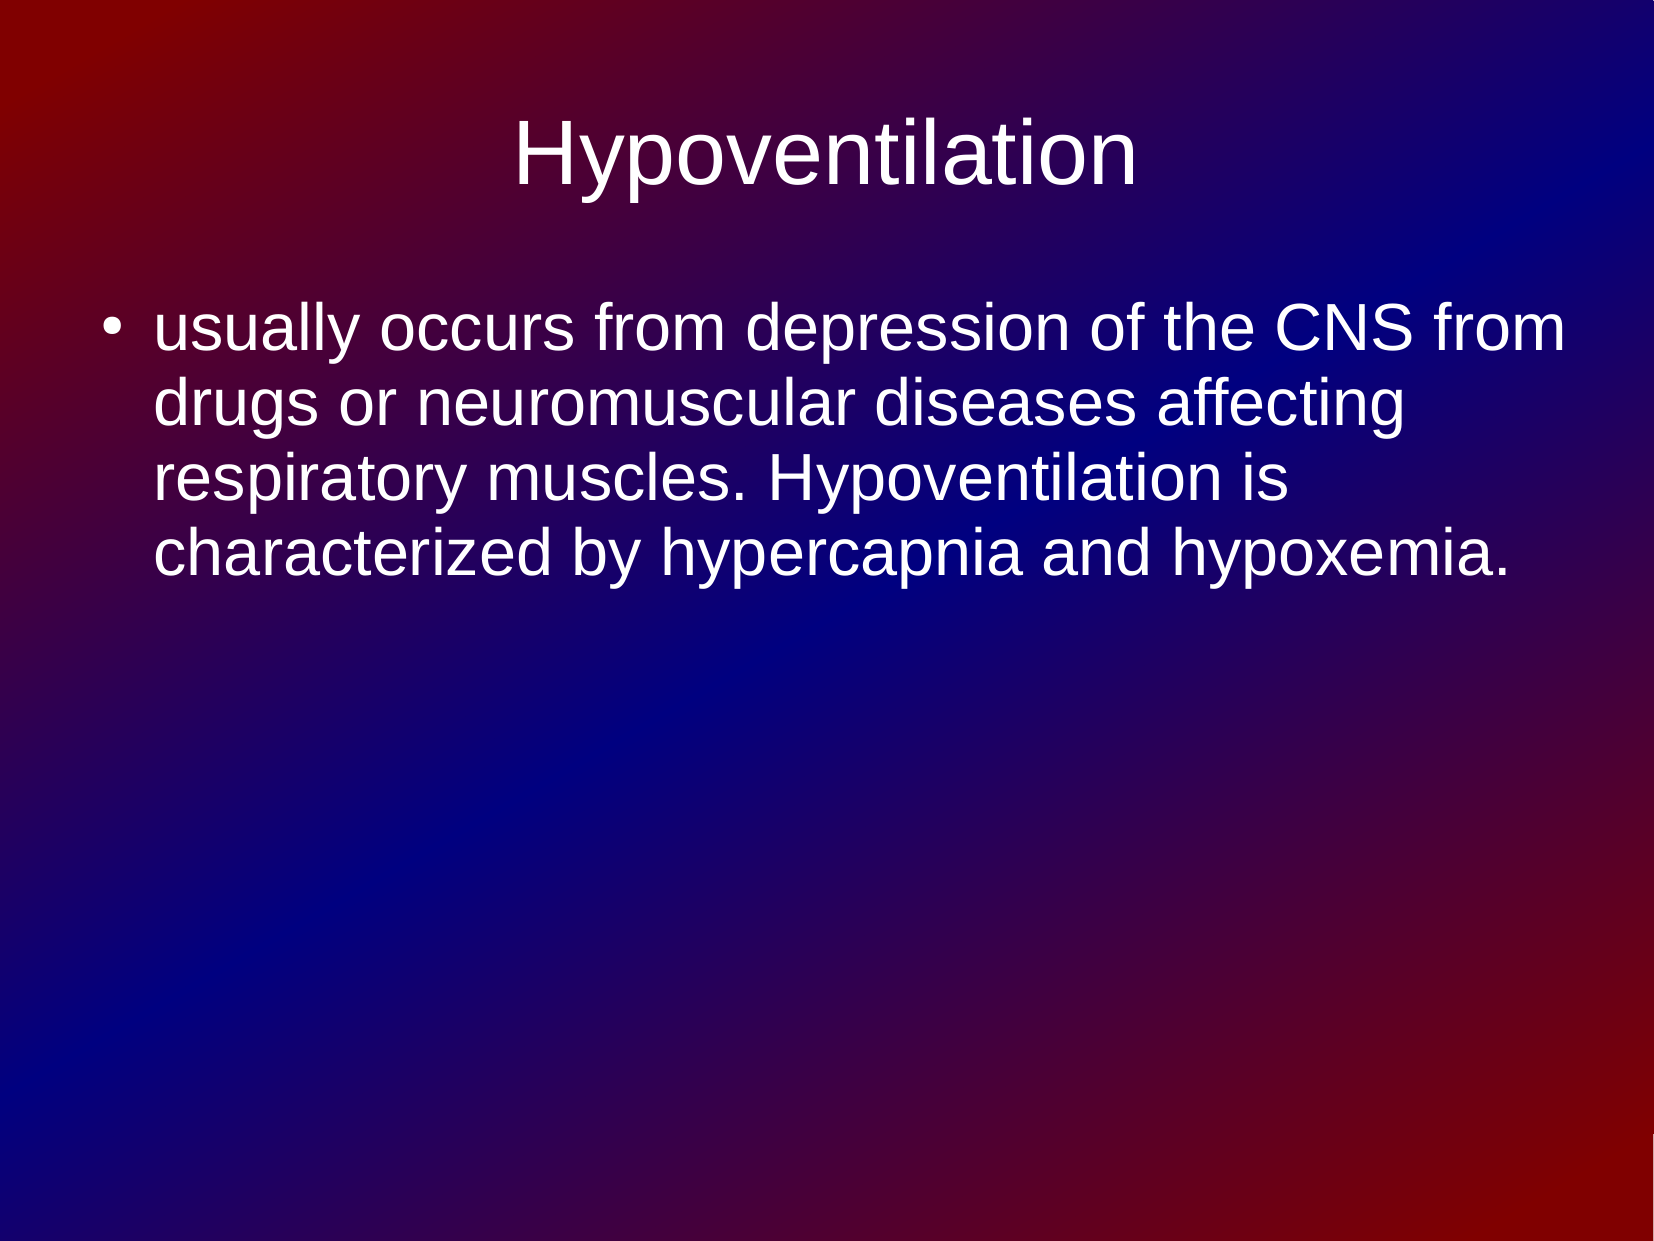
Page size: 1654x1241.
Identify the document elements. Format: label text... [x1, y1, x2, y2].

list usually occurs from depression of the CNS from drugs or neuromuscular diseases affecting respiratory muscles. Hypoventilation is characterized by hypercapnia and hypoxemia. [82, 290, 1571, 1094]
title Hypoventilation [82, 56, 1571, 250]
